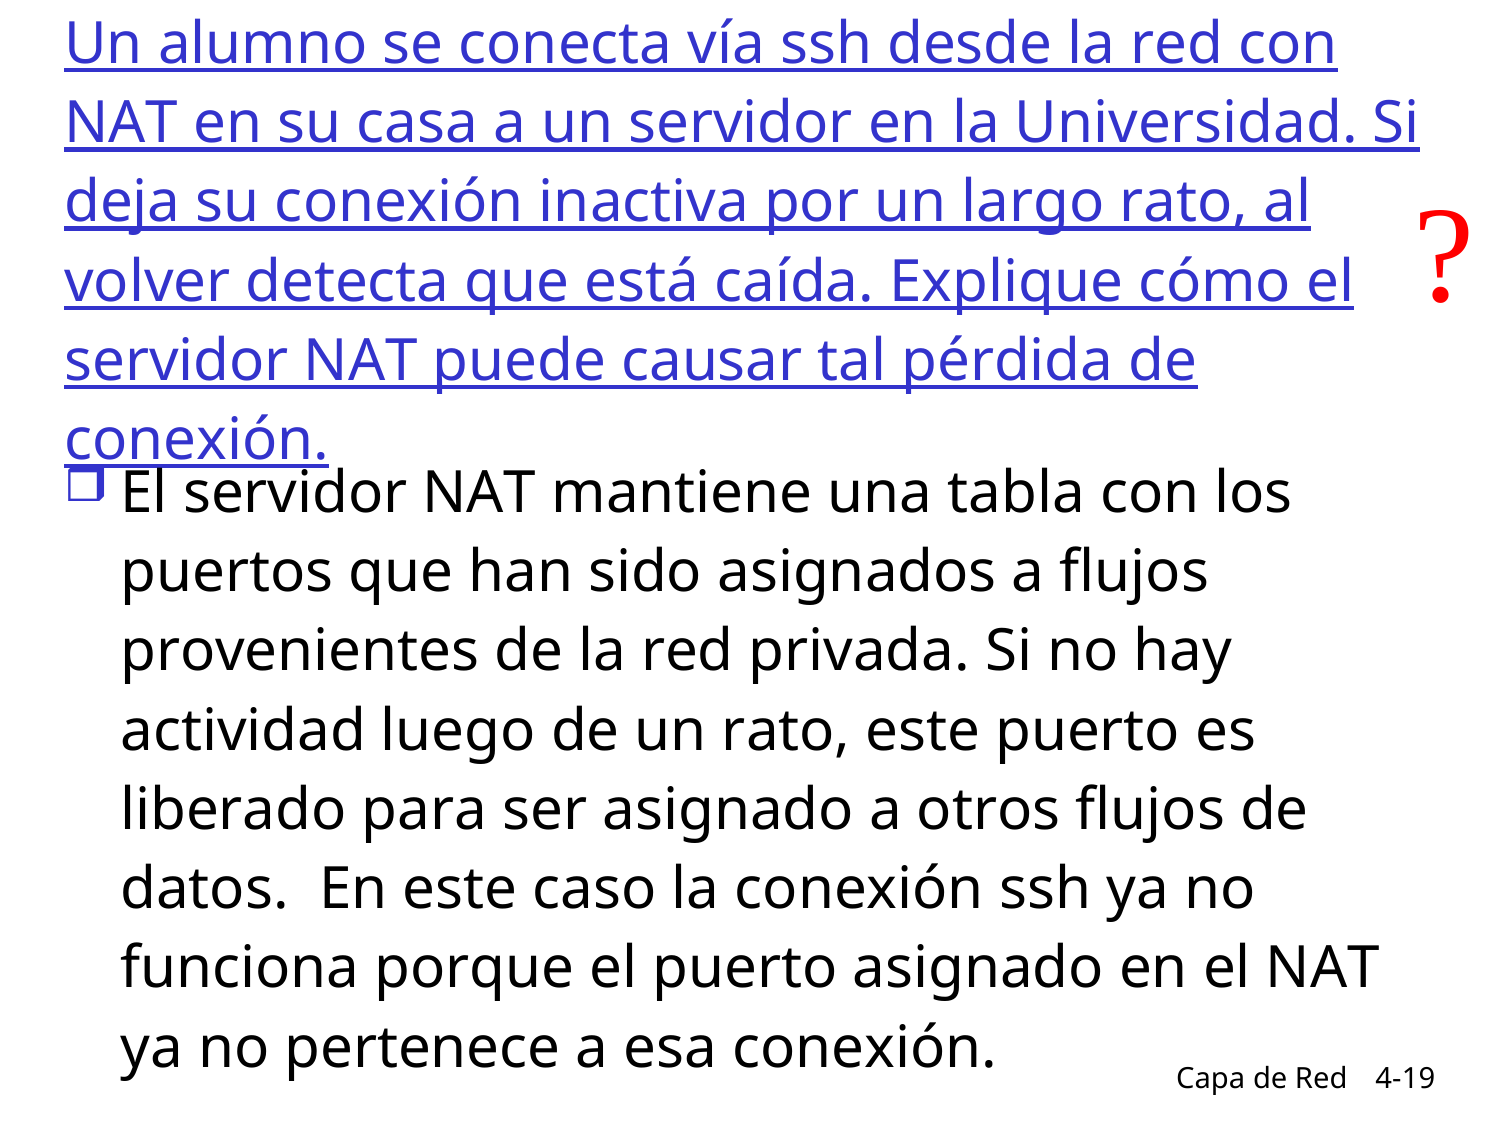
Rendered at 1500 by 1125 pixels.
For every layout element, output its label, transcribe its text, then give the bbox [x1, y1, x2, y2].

title Un alumno se conecta vía ssh desde la red con NAT en su casa a un servidor en la Universidad. Si deja su conexión inactiva por un largo rato, al volver detecta que está caída. Explique cómo el servidor NAT puede causar tal pérdida de conexión. [64, 78, 1452, 400]
list El servidor NAT mantiene una tabla con los puertos que han sido asignados a flujos provenientes de la red privada. Si no hay actividad luego de un rato, este puerto es liberado para ser asignado a otros flujos de datos. En este caso la conexión ssh ya no funciona porque el puerto asignado en el NAT ya no pertenece a esa conexión. [64, 450, 1452, 937]
text_box ? [1399, 156, 1484, 353]
